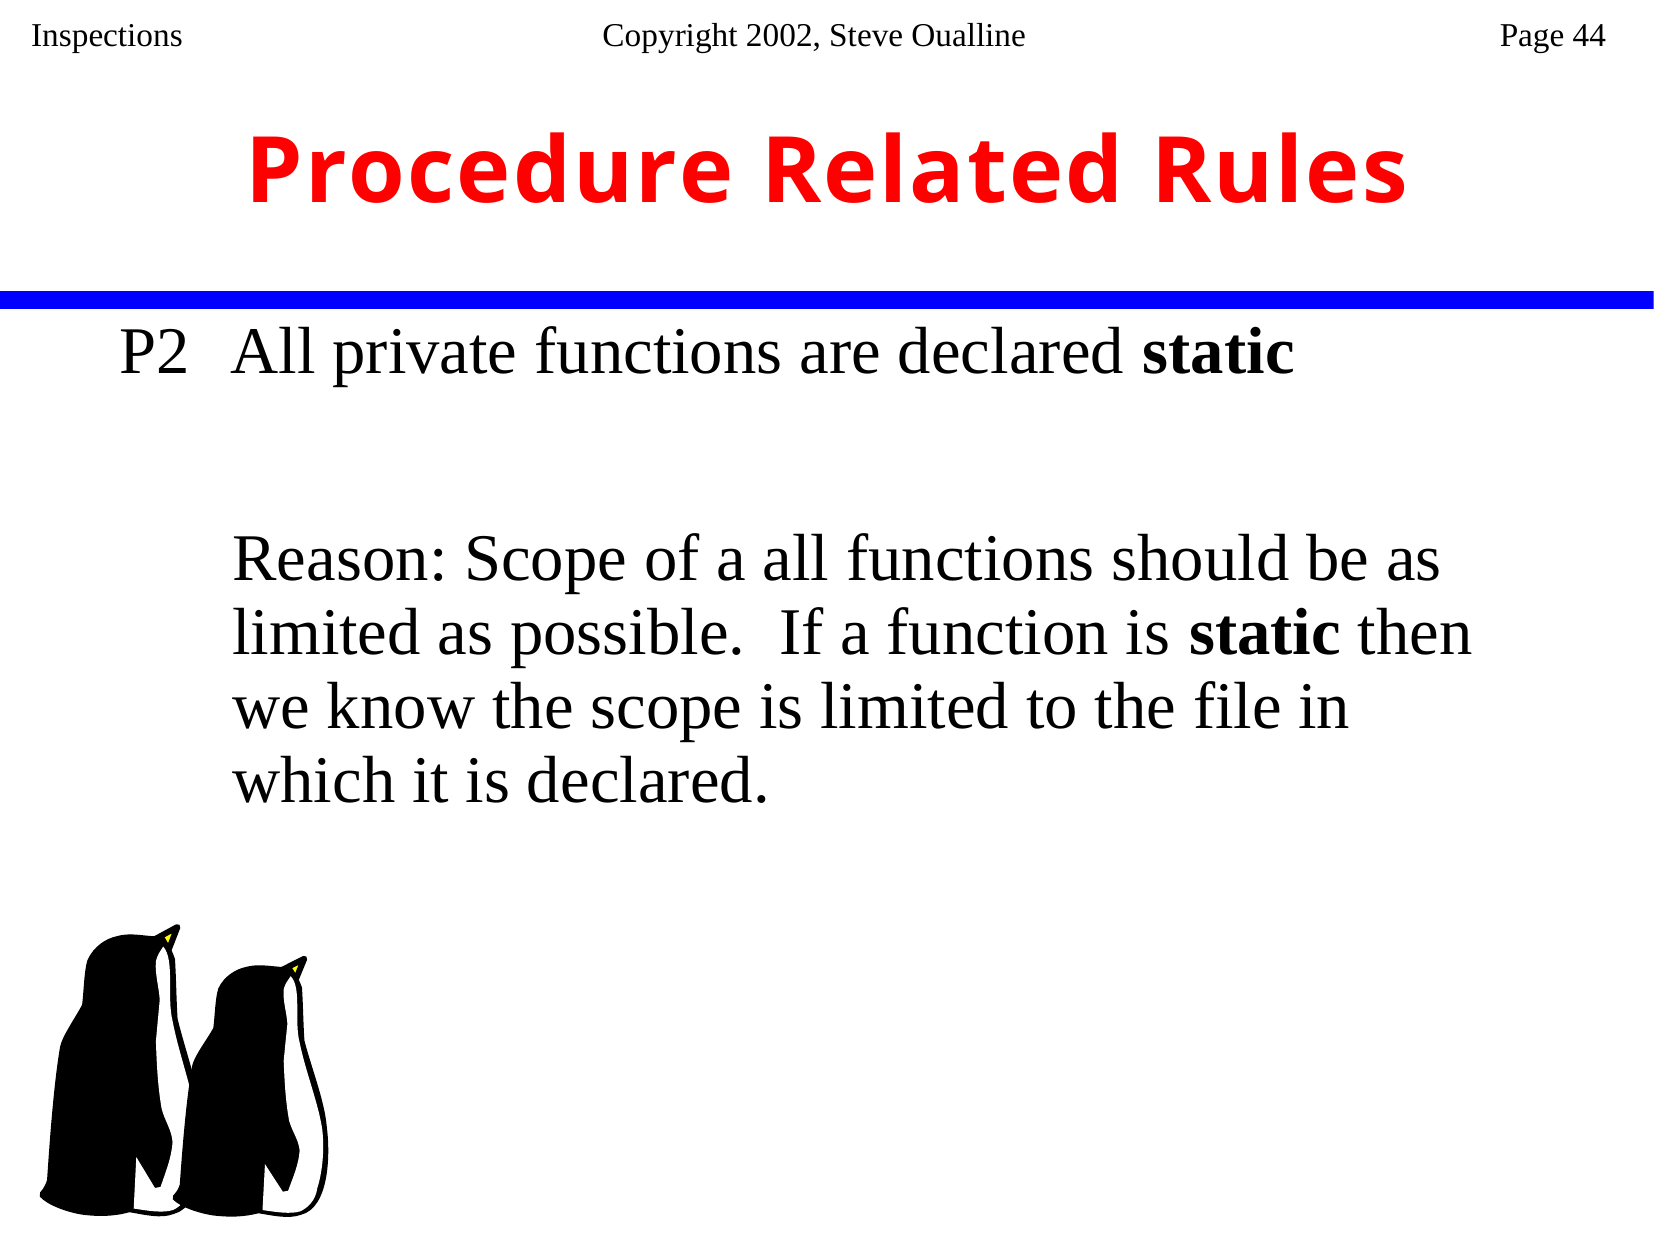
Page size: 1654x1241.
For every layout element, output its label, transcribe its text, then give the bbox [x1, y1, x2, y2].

list P2 All private functions are declared static Reason: Scope of a all functions should be as limited as possible. If a function is static then we know the scope is limited to the file in which it is declared. [119, 210, 1532, 952]
title Procedure Related Rules [121, 66, 1534, 269]
